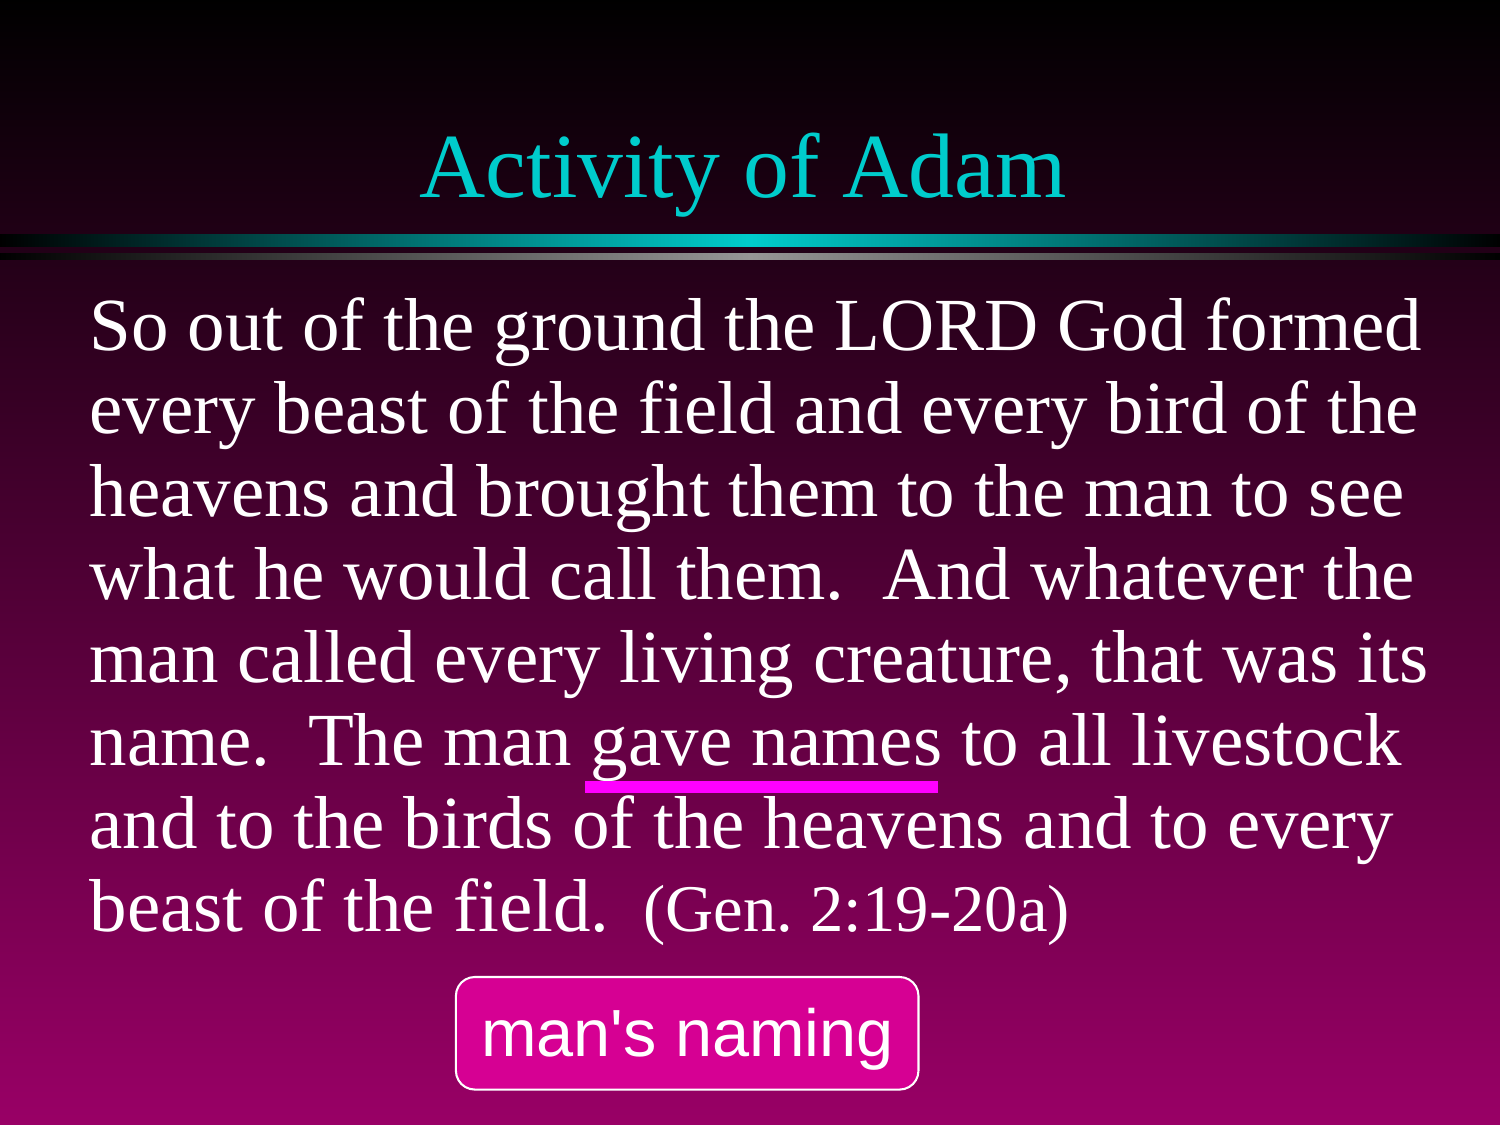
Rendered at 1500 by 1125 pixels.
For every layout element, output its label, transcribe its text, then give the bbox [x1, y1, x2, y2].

title Activity of Adam [99, 37, 1388, 225]
text_box So out of the ground the LORD God formed every beast of the field and every bird of the heavens and brought them to the man to see what he would call them. And whatever the man called every living creature, that was its name. The man gave names to all livestock and to the birds of the heavens and to every beast of the field. (Gen. 2:19-20a) [75, 276, 1463, 955]
text_box man's naming [455, 977, 919, 1090]
